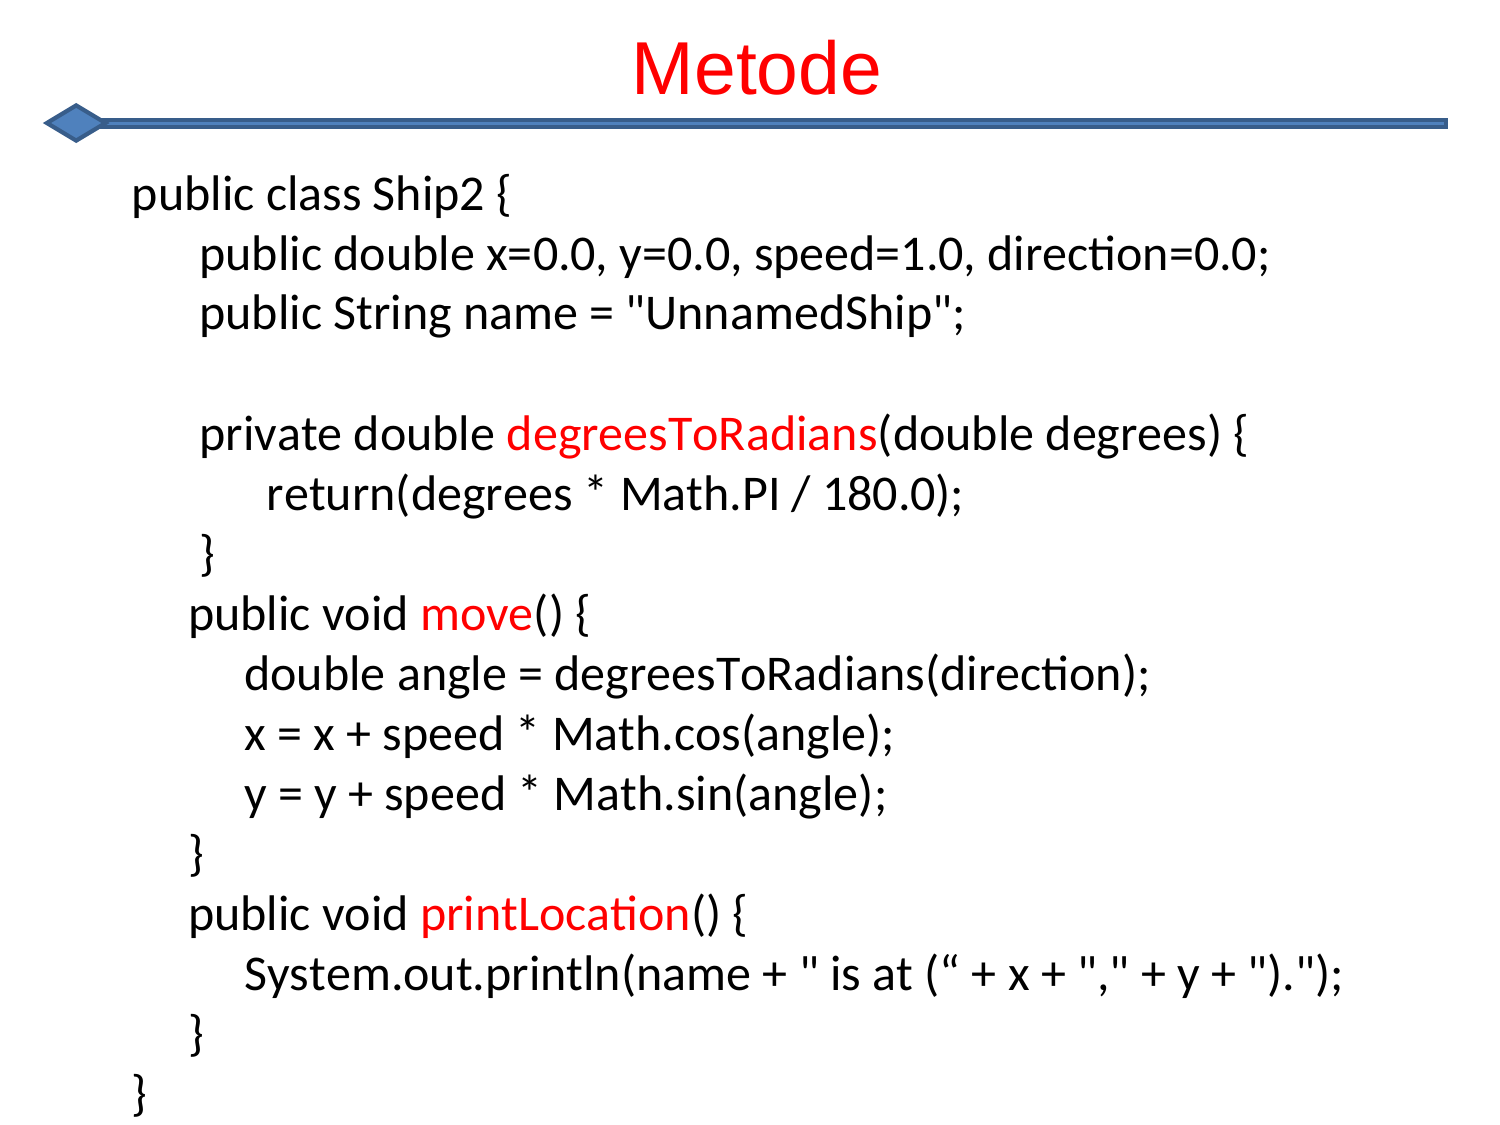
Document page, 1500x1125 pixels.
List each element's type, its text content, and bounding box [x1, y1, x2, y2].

title Metode [82, 0, 1433, 129]
text_box public class Ship2 { public double x=0.0, y=0.0, speed=1.0, direction=0.0; public String name = "UnnamedShip"; private double degreesToRadians(double degrees) { return(degrees * Math.PI / 180.0); } public void move() { double angle = degreesToRadians(direction); x = x + speed * Math.cos(angle); y = y + speed * Math.sin(angle); } public void printLocation() { System.out.println(name + " is at (“ + x + "," + y + ")."); } } [117, 152, 1383, 1125]
